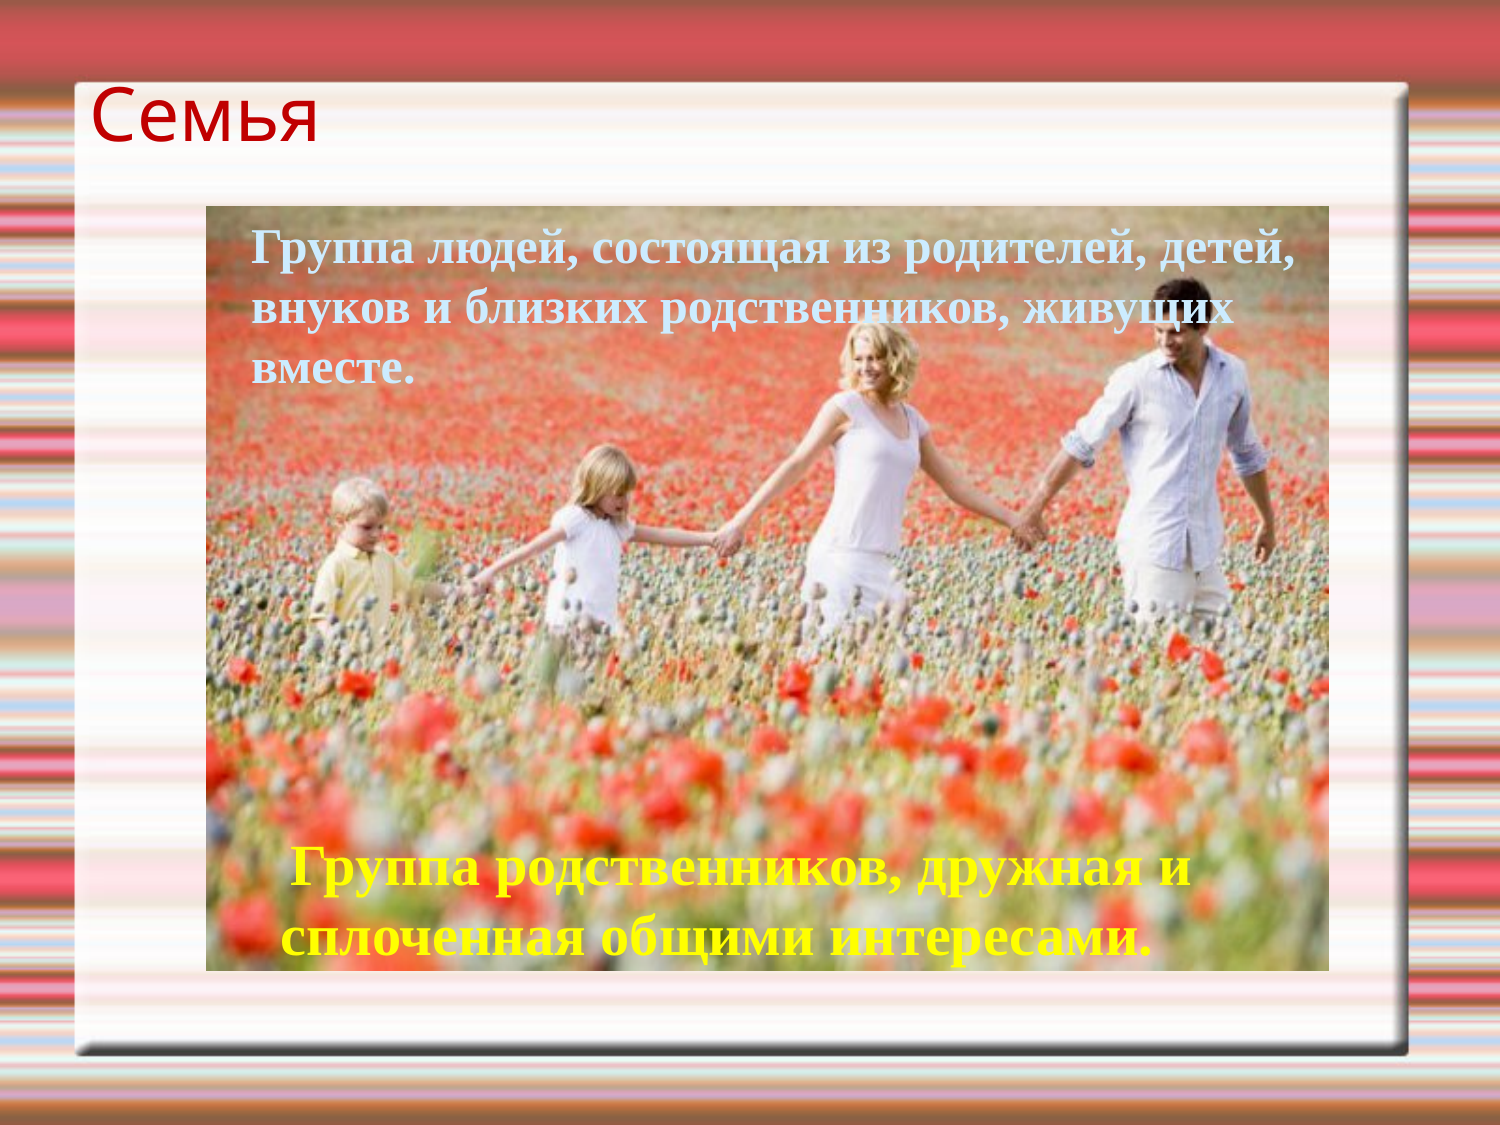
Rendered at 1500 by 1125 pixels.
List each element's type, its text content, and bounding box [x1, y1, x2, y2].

picture [0, 0, 1500, 1125]
text_box Группа родственников, дружная и сплоченная общими интересами. [265, 819, 1286, 975]
text_box Группа людей, состоящая из родителей, детей, внуков и близких родственников, живущих вместе. [236, 206, 1338, 402]
title Семья [75, 59, 1500, 165]
